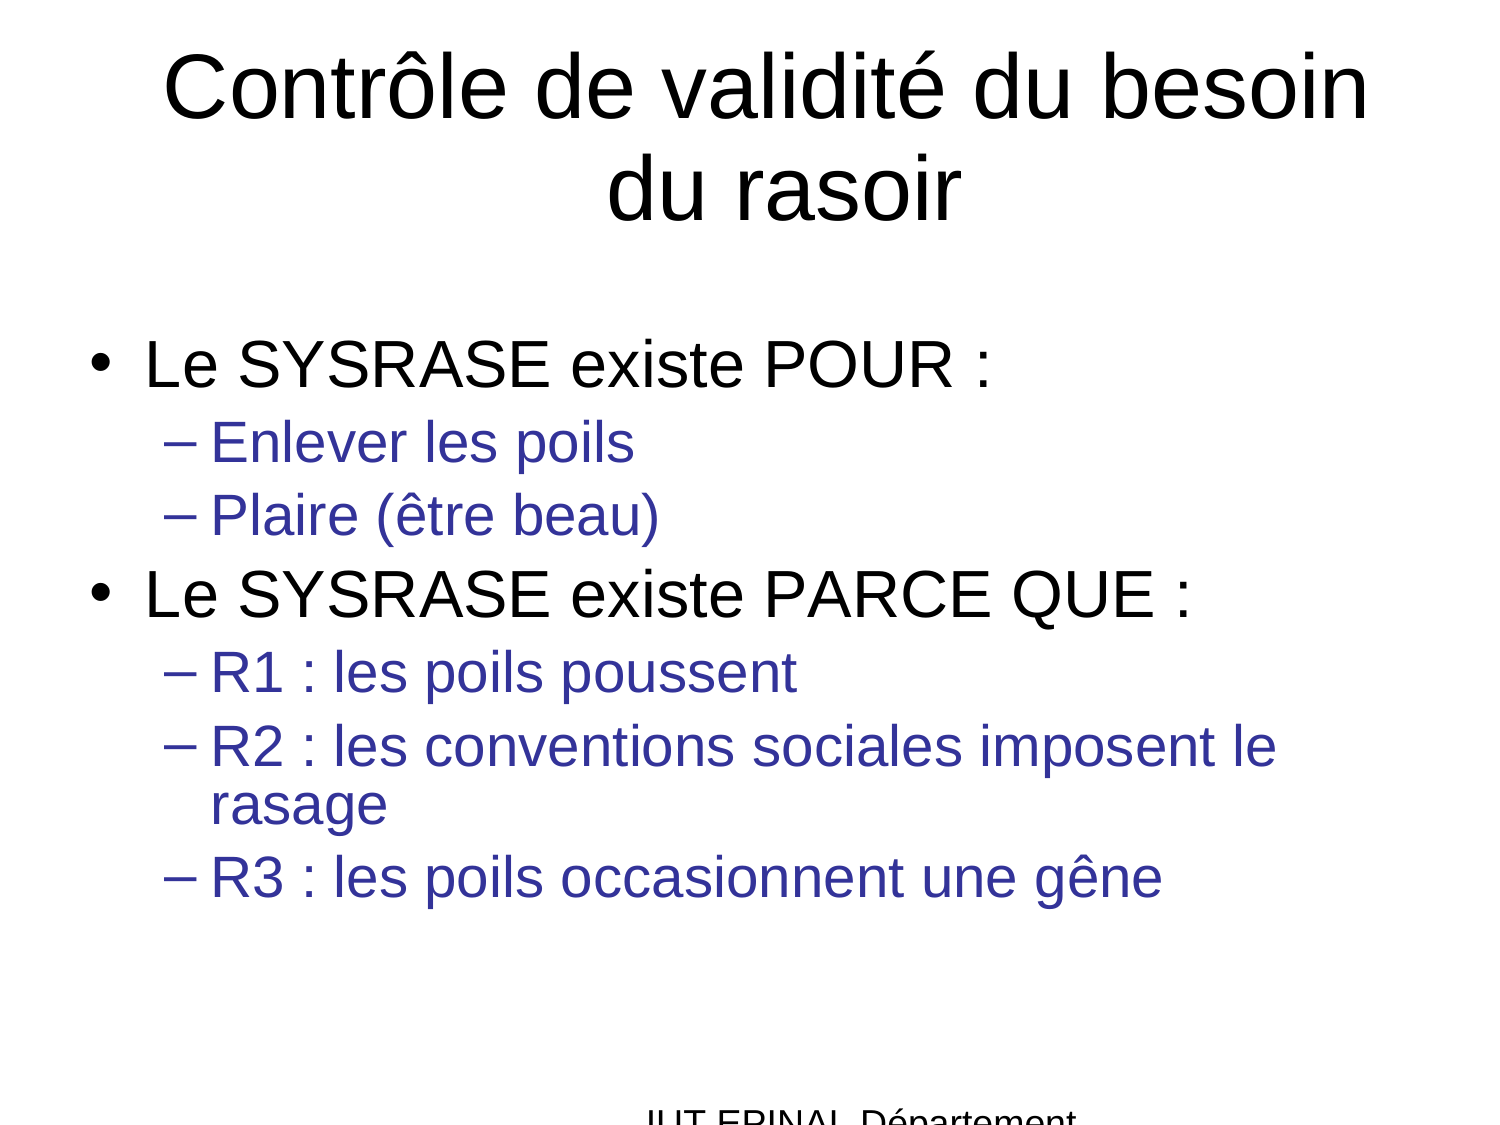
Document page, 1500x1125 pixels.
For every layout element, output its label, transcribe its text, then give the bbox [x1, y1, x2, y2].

title Contrôle de validité du besoin du rasoir [75, 21, 1426, 257]
list Le SYSRASE existe POUR : Enlever les poils Plaire (être beau) Le SYSRASE existe PARCE QUE : R1 : les poils poussent R2 : les conventions sociales imposent le rasage R3 : les poils occasionnent une gêne [75, 326, 1426, 1006]
